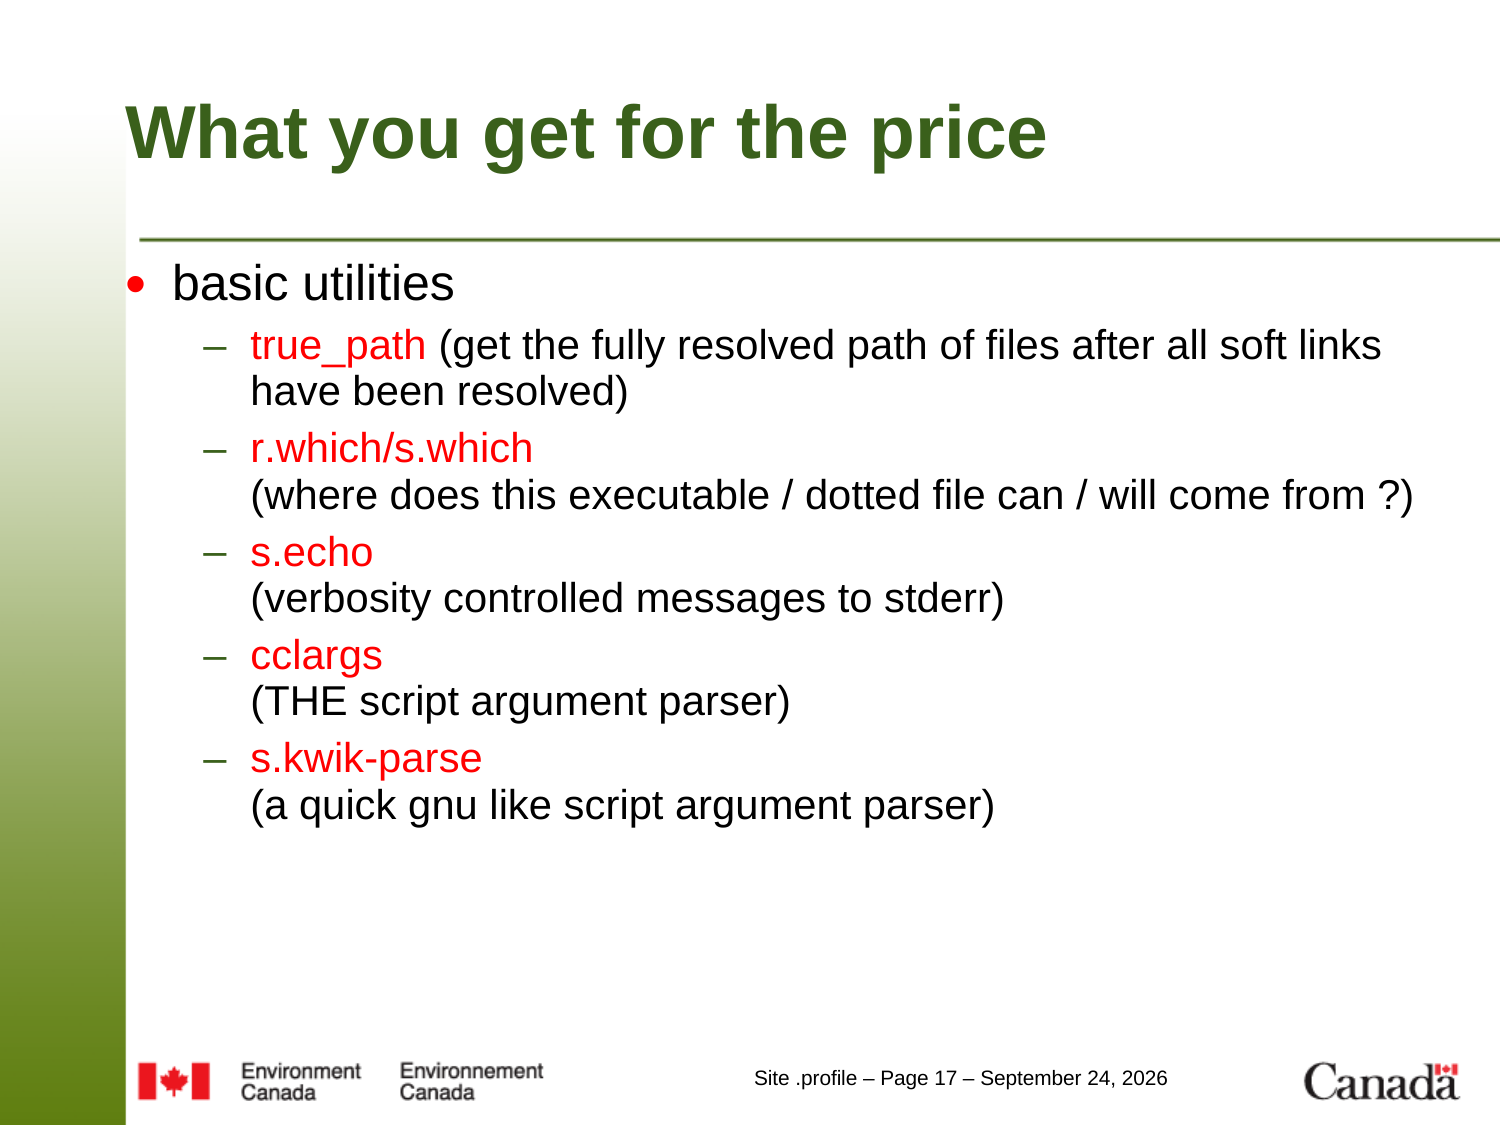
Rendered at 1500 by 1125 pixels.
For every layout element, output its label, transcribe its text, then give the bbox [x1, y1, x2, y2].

picture [0, 0, 1500, 1125]
list basic utilities true_path (get the fully resolved path of files after all soft links have been resolved) r.which/s.which (where does this executable / dotted file can / will come from ?) s.echo (verbosity controlled messages to stderr) cclargs (THE script argument parser) s.kwik-parse (a quick gnu like script argument parser) [125, 255, 1463, 1009]
title What you get for the price [125, 52, 1463, 213]
